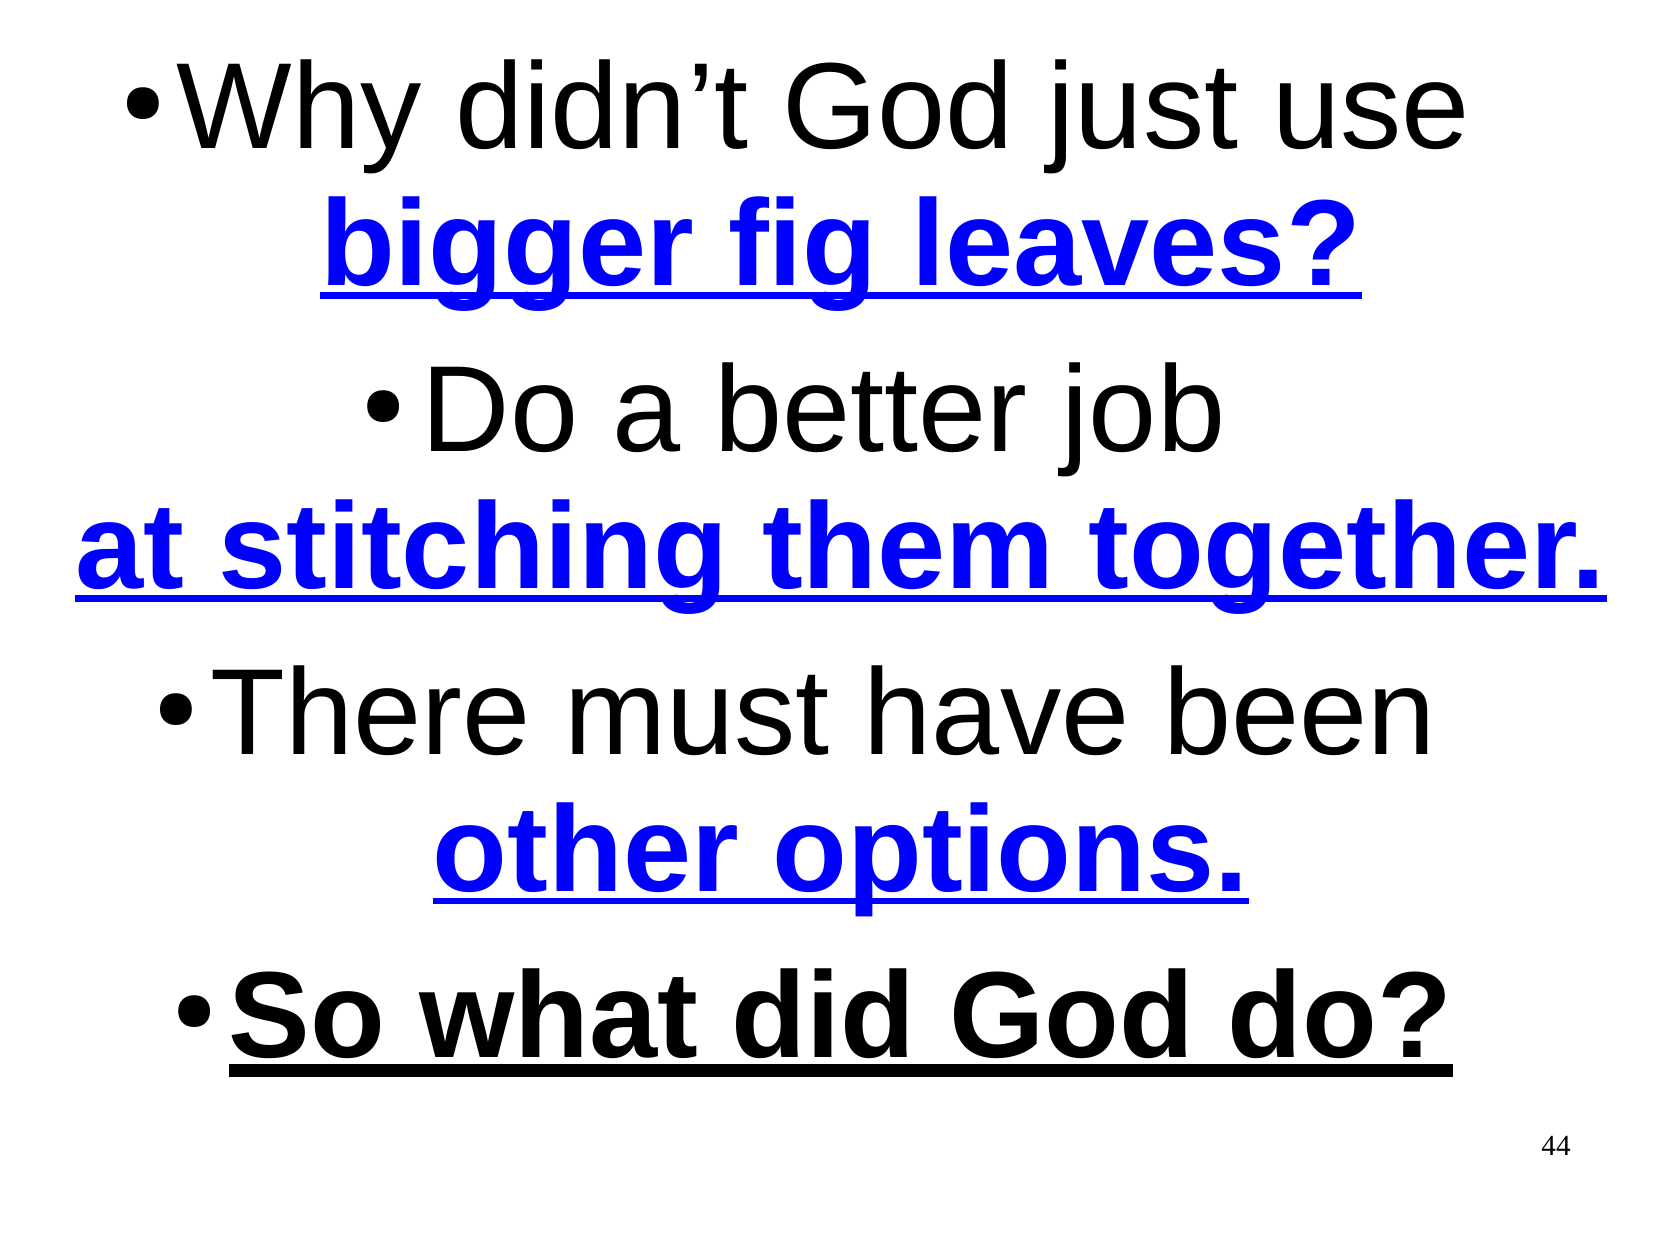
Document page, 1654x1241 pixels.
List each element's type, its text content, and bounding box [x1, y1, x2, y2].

list Why didn’t God just use bigger fig leaves? Do a better job at stitching them together. There must have been other options. So what did God do? [0, 37, 1613, 1201]
